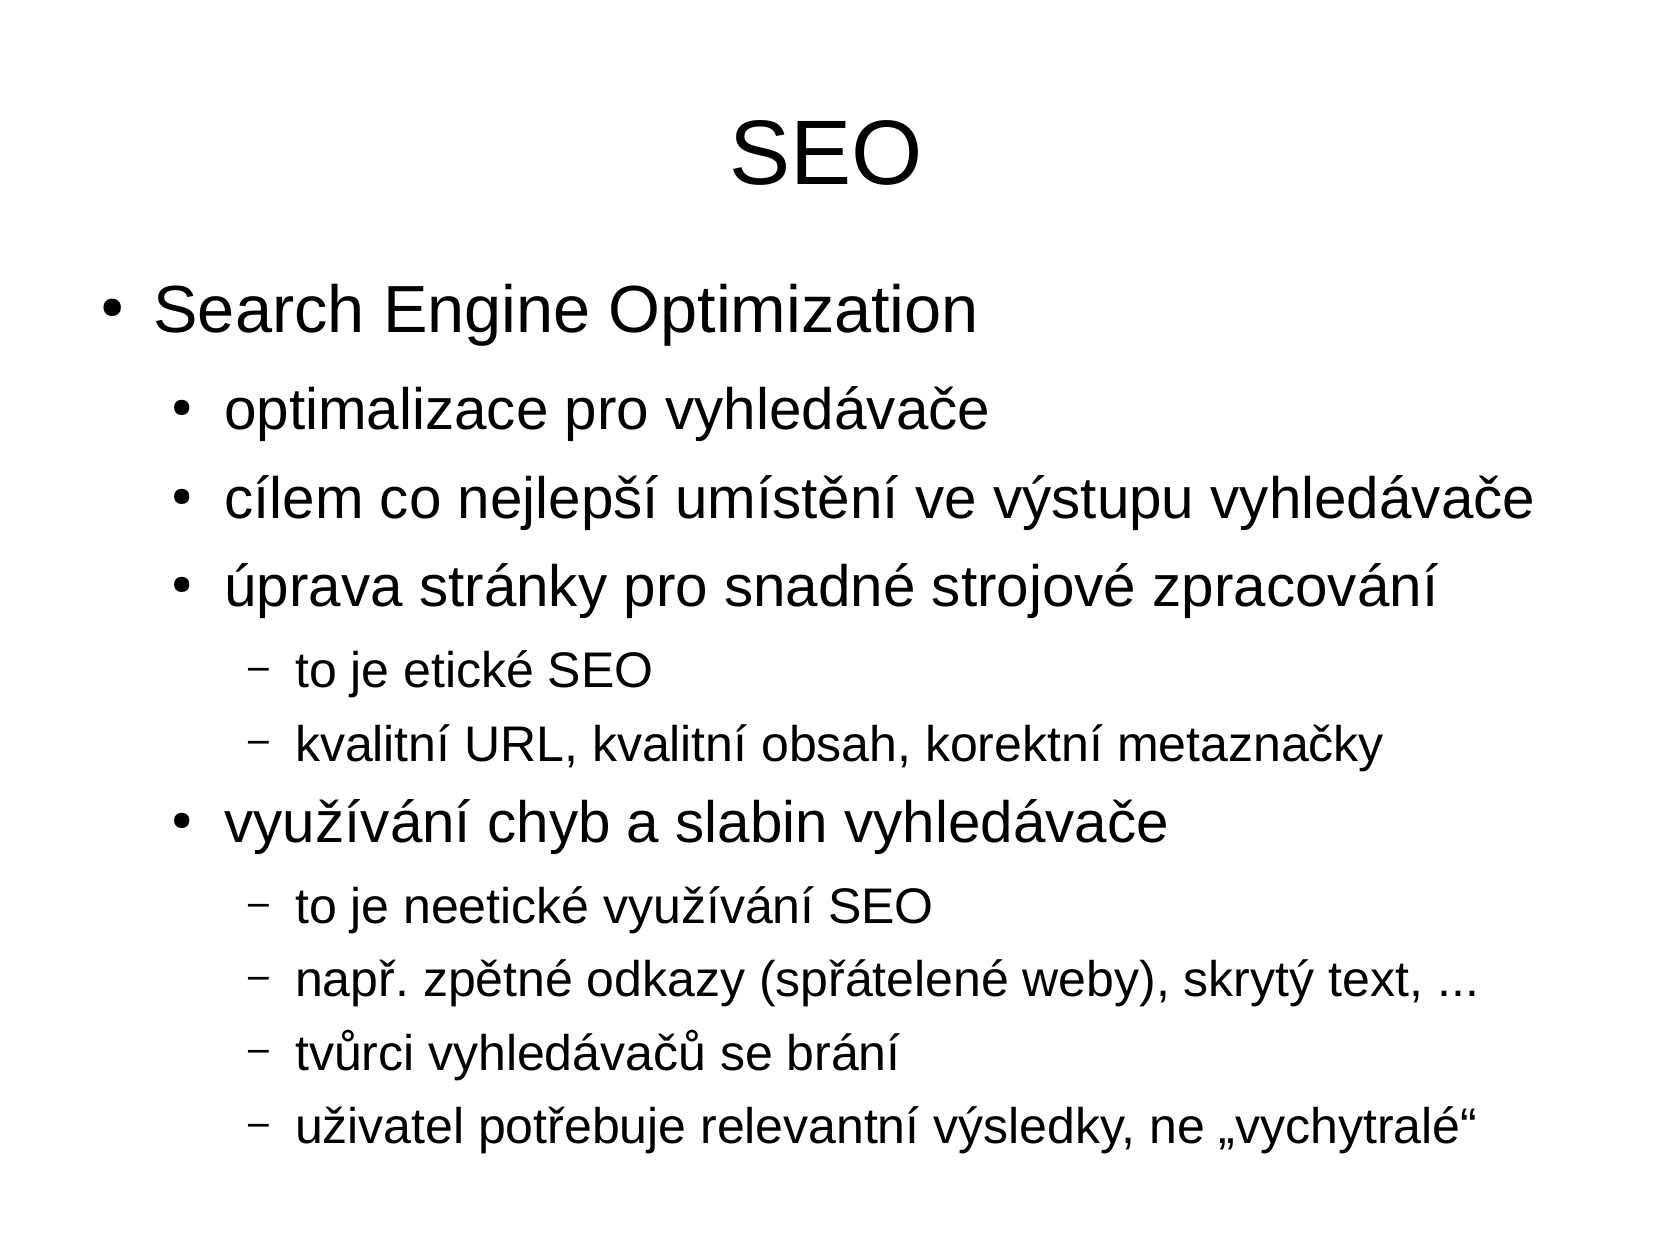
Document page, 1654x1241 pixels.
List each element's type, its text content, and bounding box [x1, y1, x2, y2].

title SEO [82, 49, 1571, 257]
list Search Engine Optimization optimalizace pro vyhledávače cílem co nejlepší umístění ve výstupu vyhledávače úprava stránky pro snadné strojové zpracování to je etické SEO kvalitní URL, kvalitní obsah, korektní metaznačky využívání chyb a slabin vyhledávače to je neetické využívání SEO např. zpětné odkazy (spřátelené weby), skrytý text, ... tvůrci vyhledávačů se brání uživatel potřebuje relevantní výsledky, ne „vychytralé“ [82, 272, 1571, 1155]
